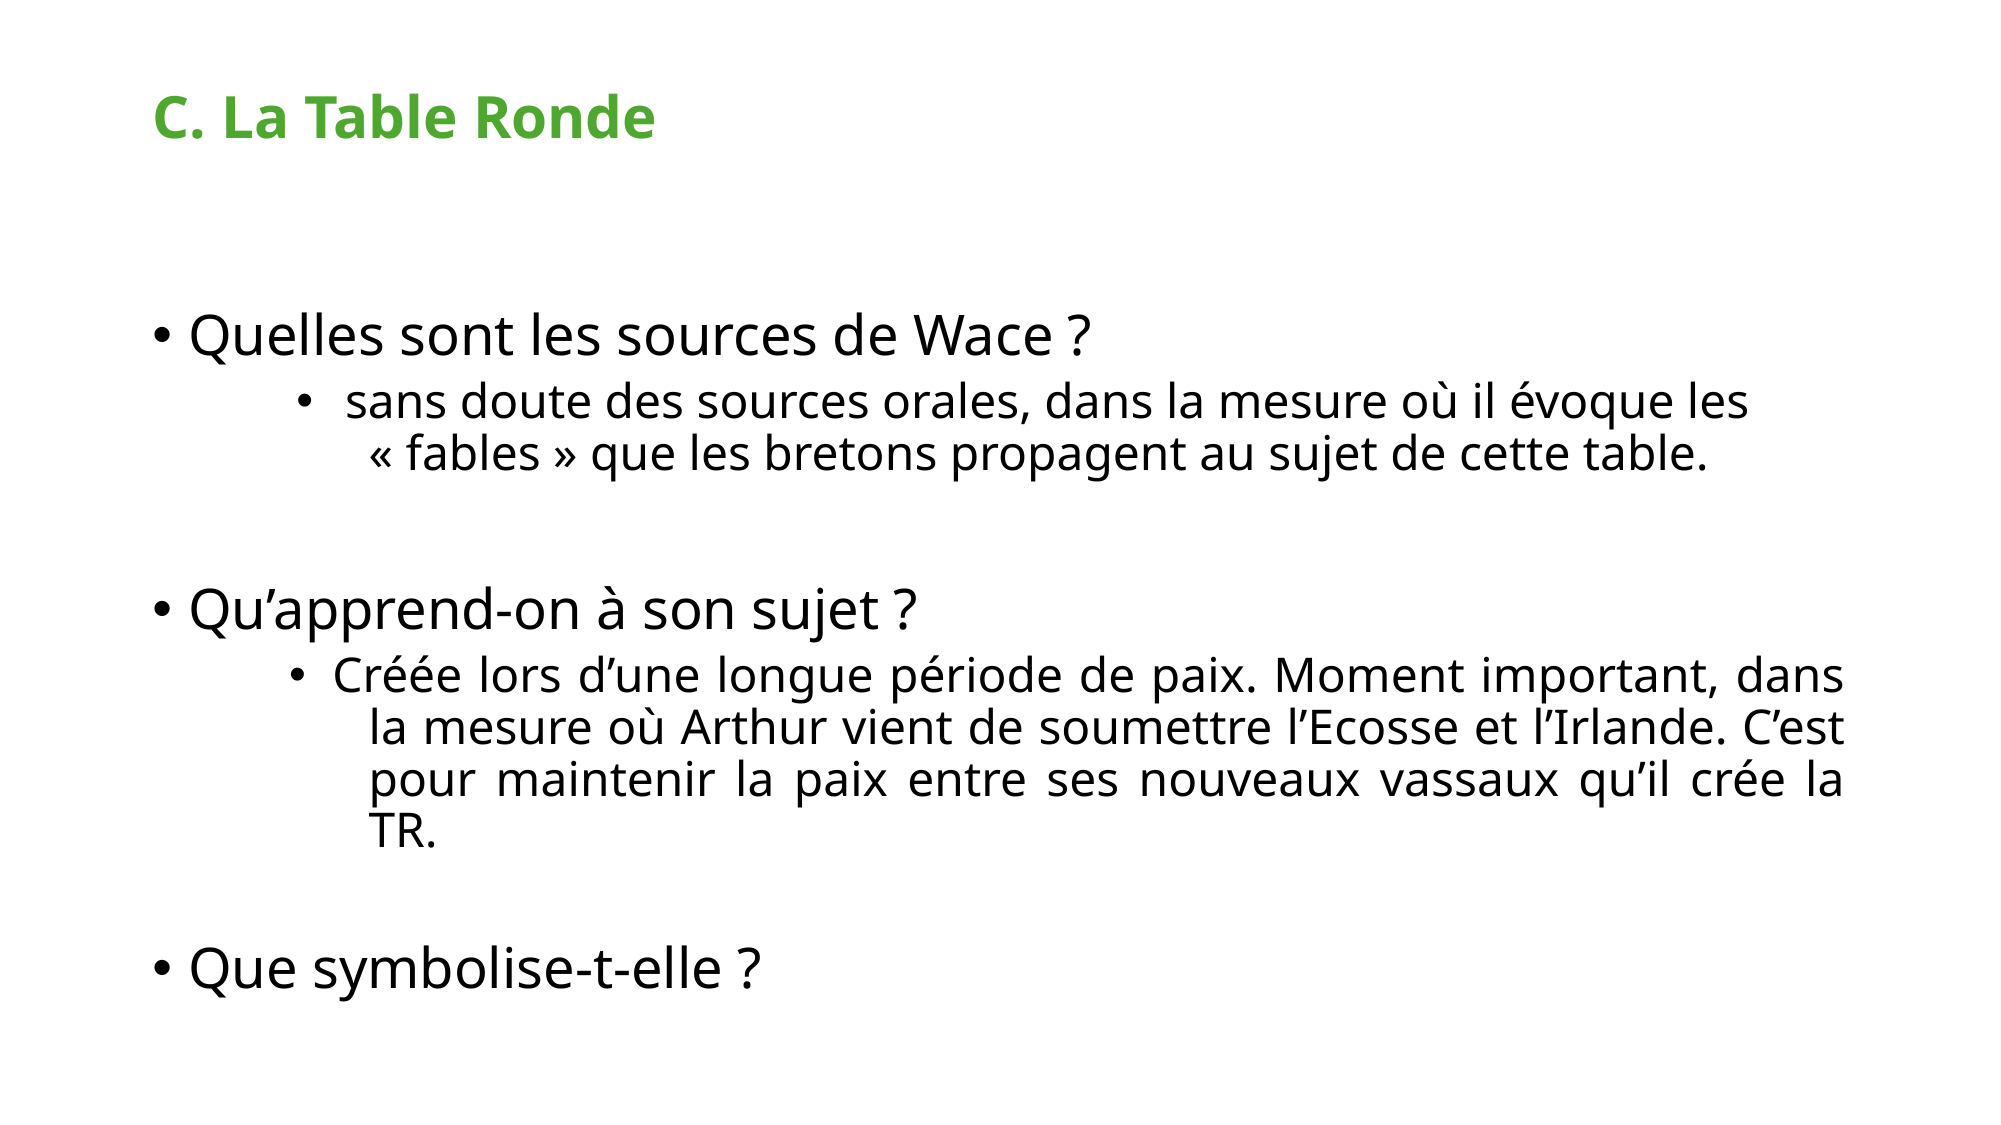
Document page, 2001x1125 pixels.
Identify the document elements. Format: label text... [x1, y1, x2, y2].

list Quelles sont les sources de Wace ? sans doute des sources orales, dans la mesure où il évoque les « fables » que les bretons propagent au sujet de cette table. Qu’apprend-on à son sujet ? Créée lors d’une longue période de paix. Moment important, dans la mesure où Arthur vient de soumettre l’Ecosse et l’Irlande. C’est pour maintenir la paix entre ses nouveaux vassaux qu’il crée la TR. Que symbolise-t-elle ? [137, 299, 1863, 1014]
title C. La Table Ronde [137, 59, 1863, 179]
